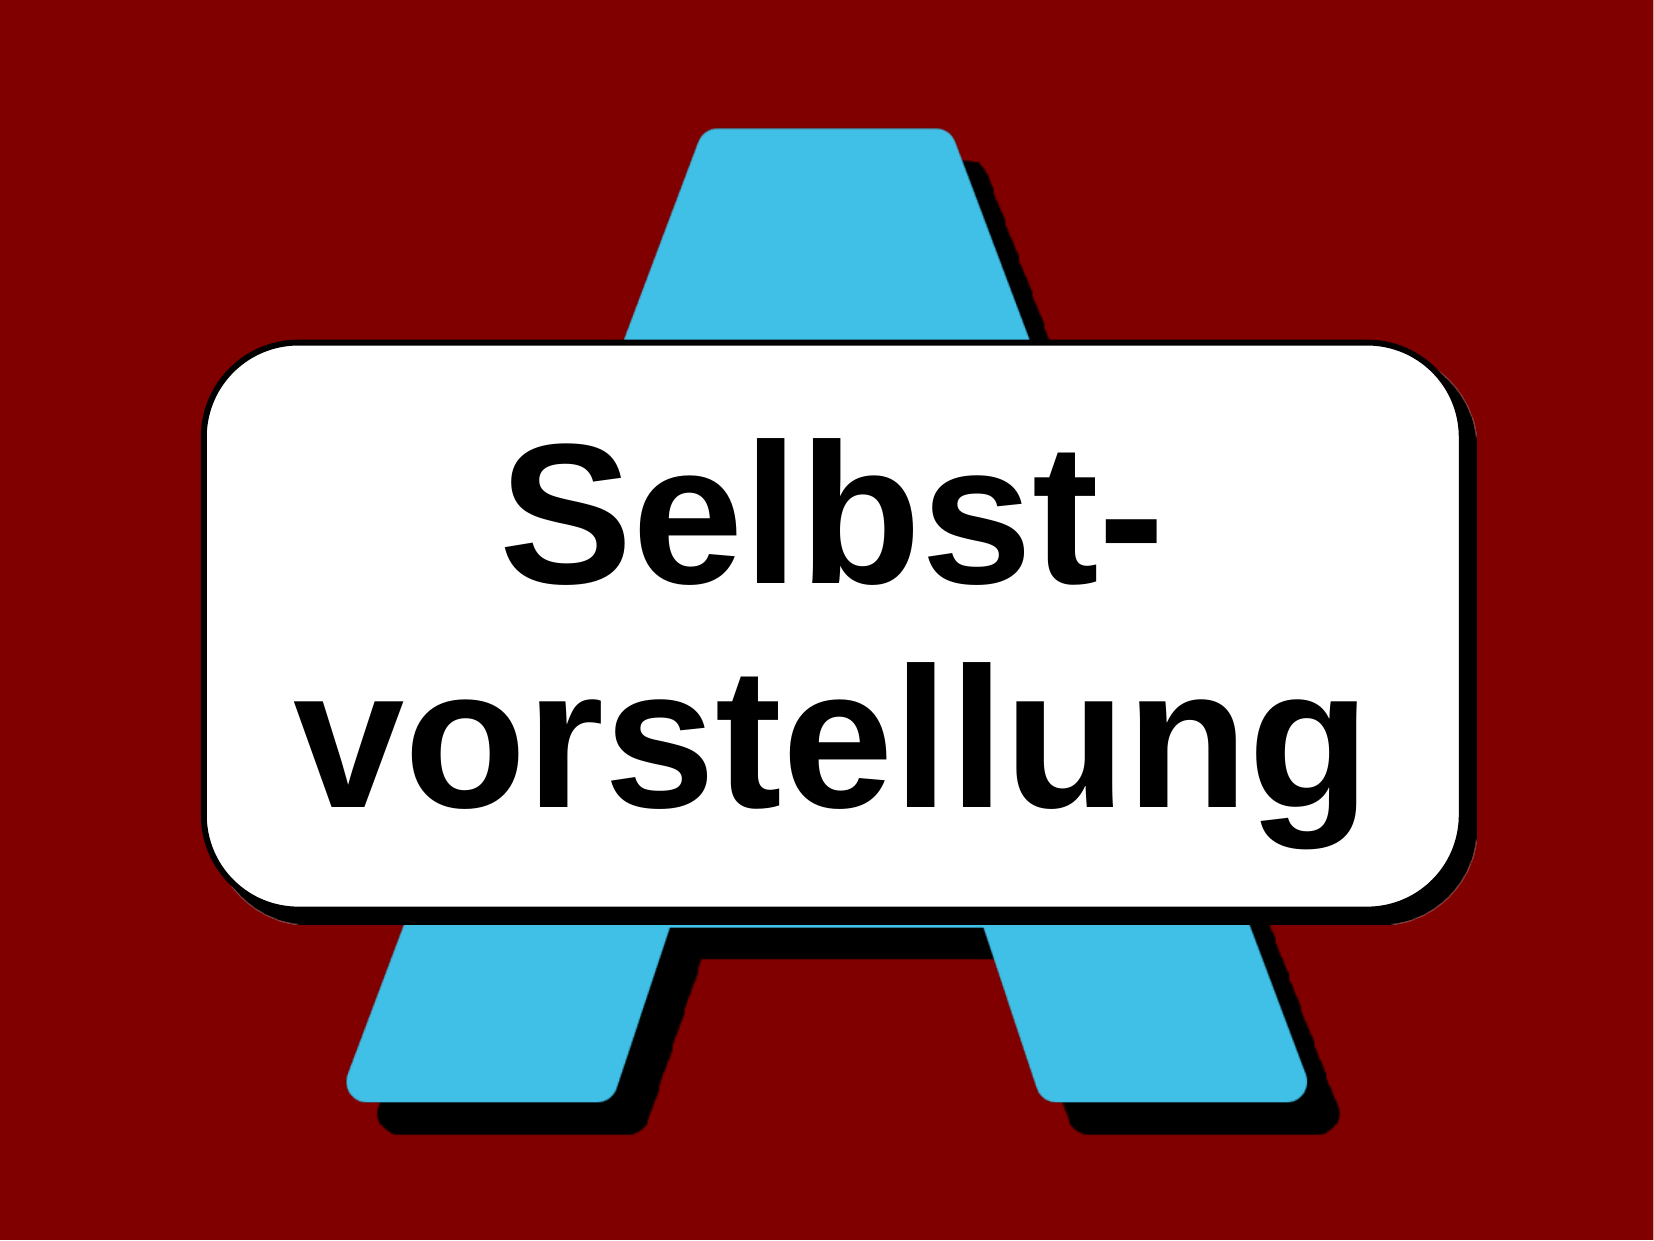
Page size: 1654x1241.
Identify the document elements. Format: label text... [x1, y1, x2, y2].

picture [230, 882, 1424, 1170]
text_box Selbst- vorstellung [203, 342, 1462, 910]
picture [230, 0, 1424, 370]
